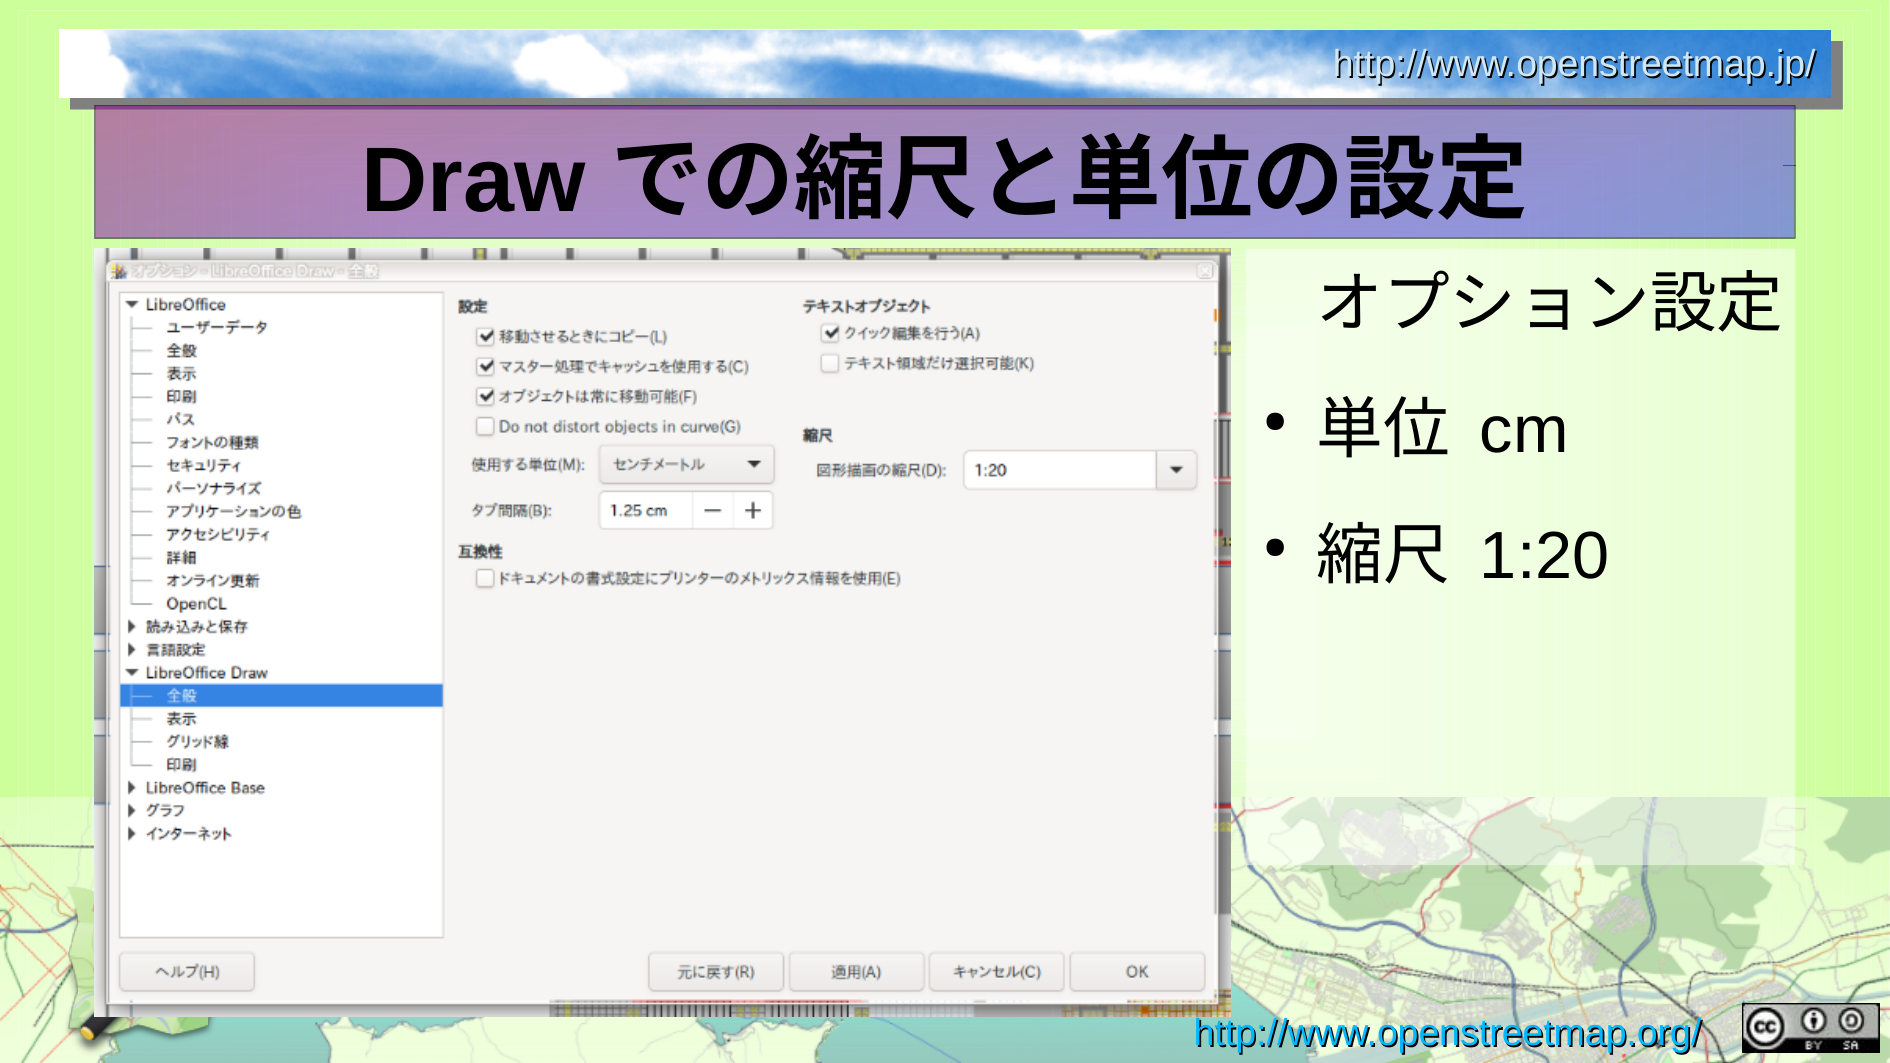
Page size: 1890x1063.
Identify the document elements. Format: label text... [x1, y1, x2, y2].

picture [59, 29, 1831, 98]
title Draw での縮尺と単位の設定 [94, 112, 1796, 231]
picture [0, 248, 1890, 1063]
list オプション設定 単位 cm 縮尺 1:20 [1245, 248, 1796, 866]
